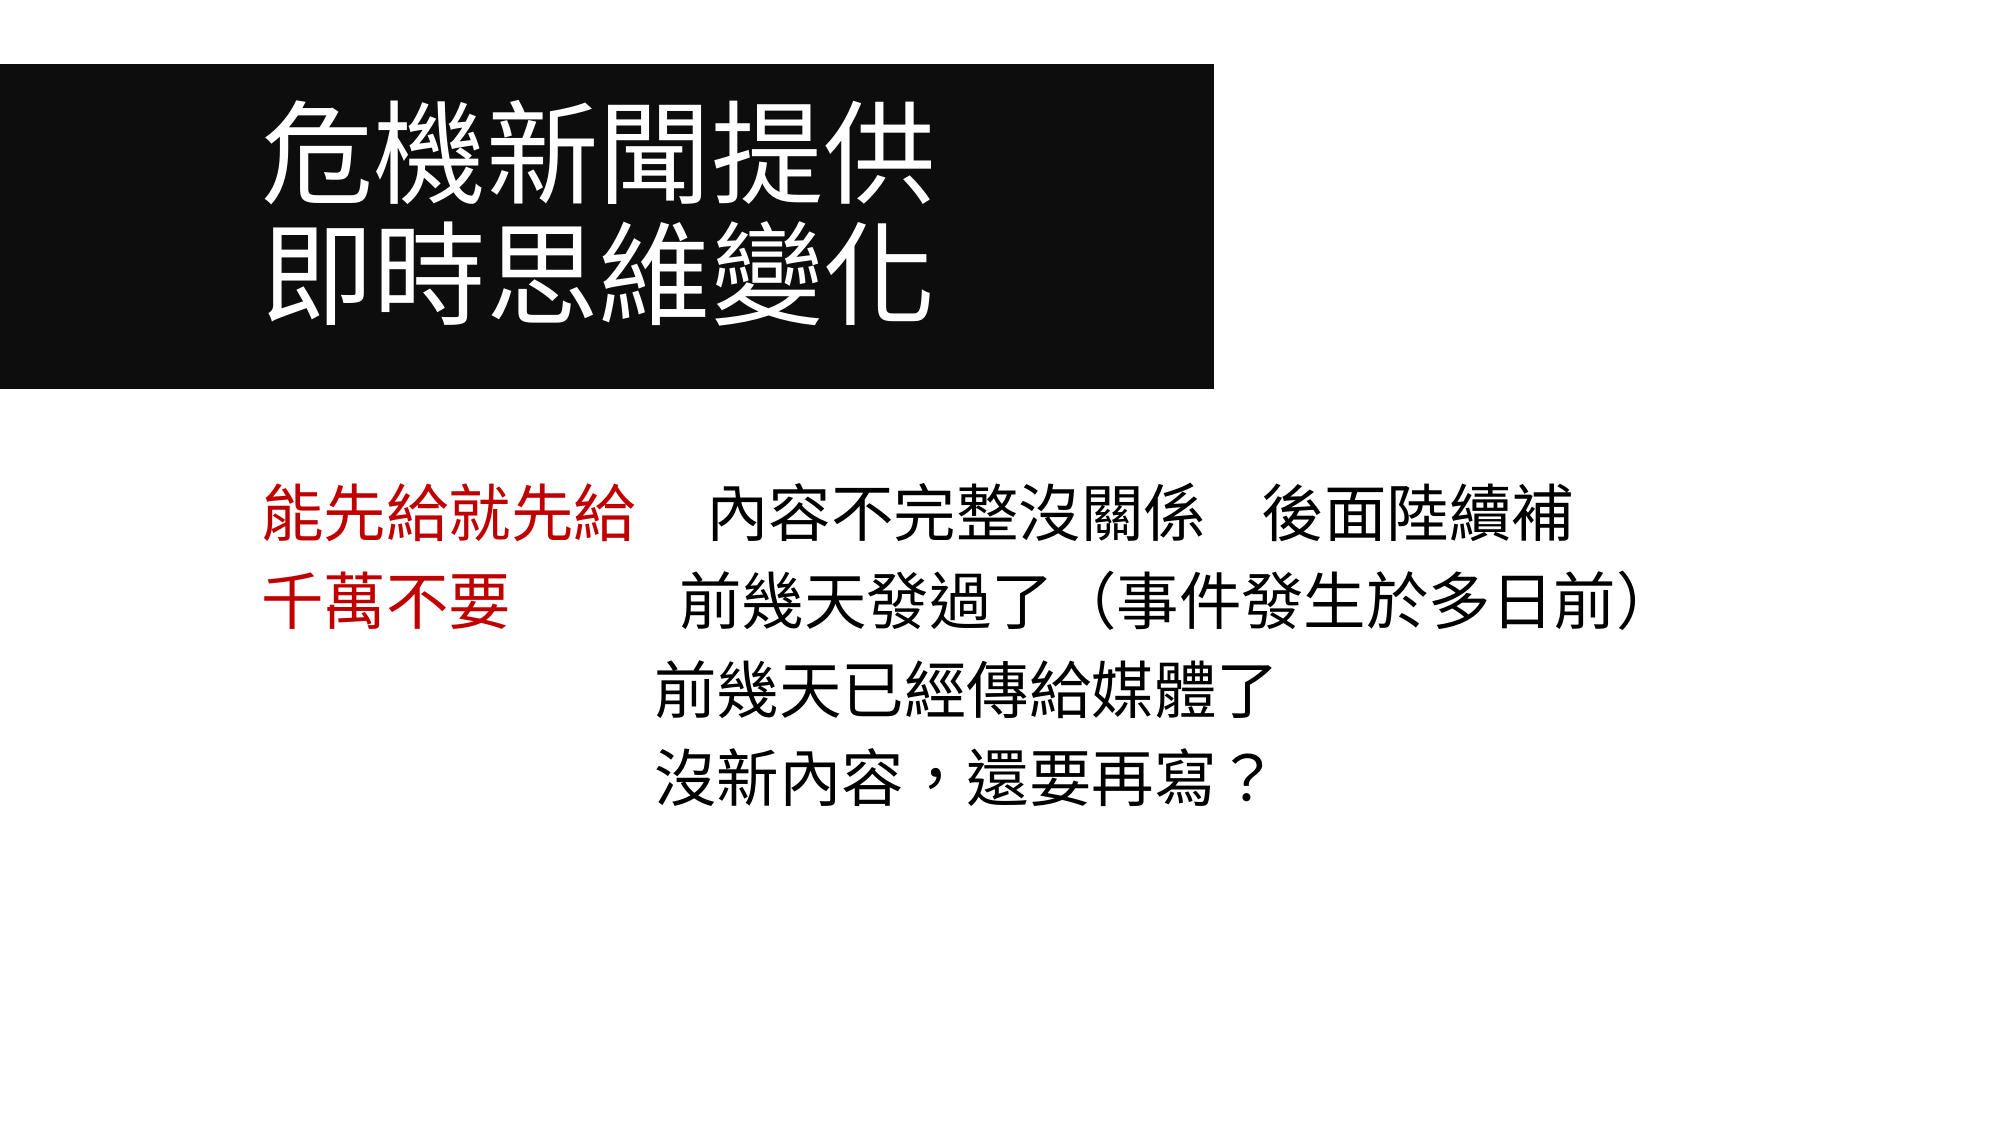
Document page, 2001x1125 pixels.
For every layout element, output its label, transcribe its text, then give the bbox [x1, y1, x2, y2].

subtitle 能先給就先給 內容不完整沒關係 後面陸續補 千萬不要 前幾天發過了（事件發生於多日前） 前幾天已經傳給媒體了 沒新內容，還要再寫？ [246, 475, 1747, 1125]
text_box [0, 64, 1214, 389]
title 危機新聞提供 即時思維變化 [246, 90, 1747, 475]
